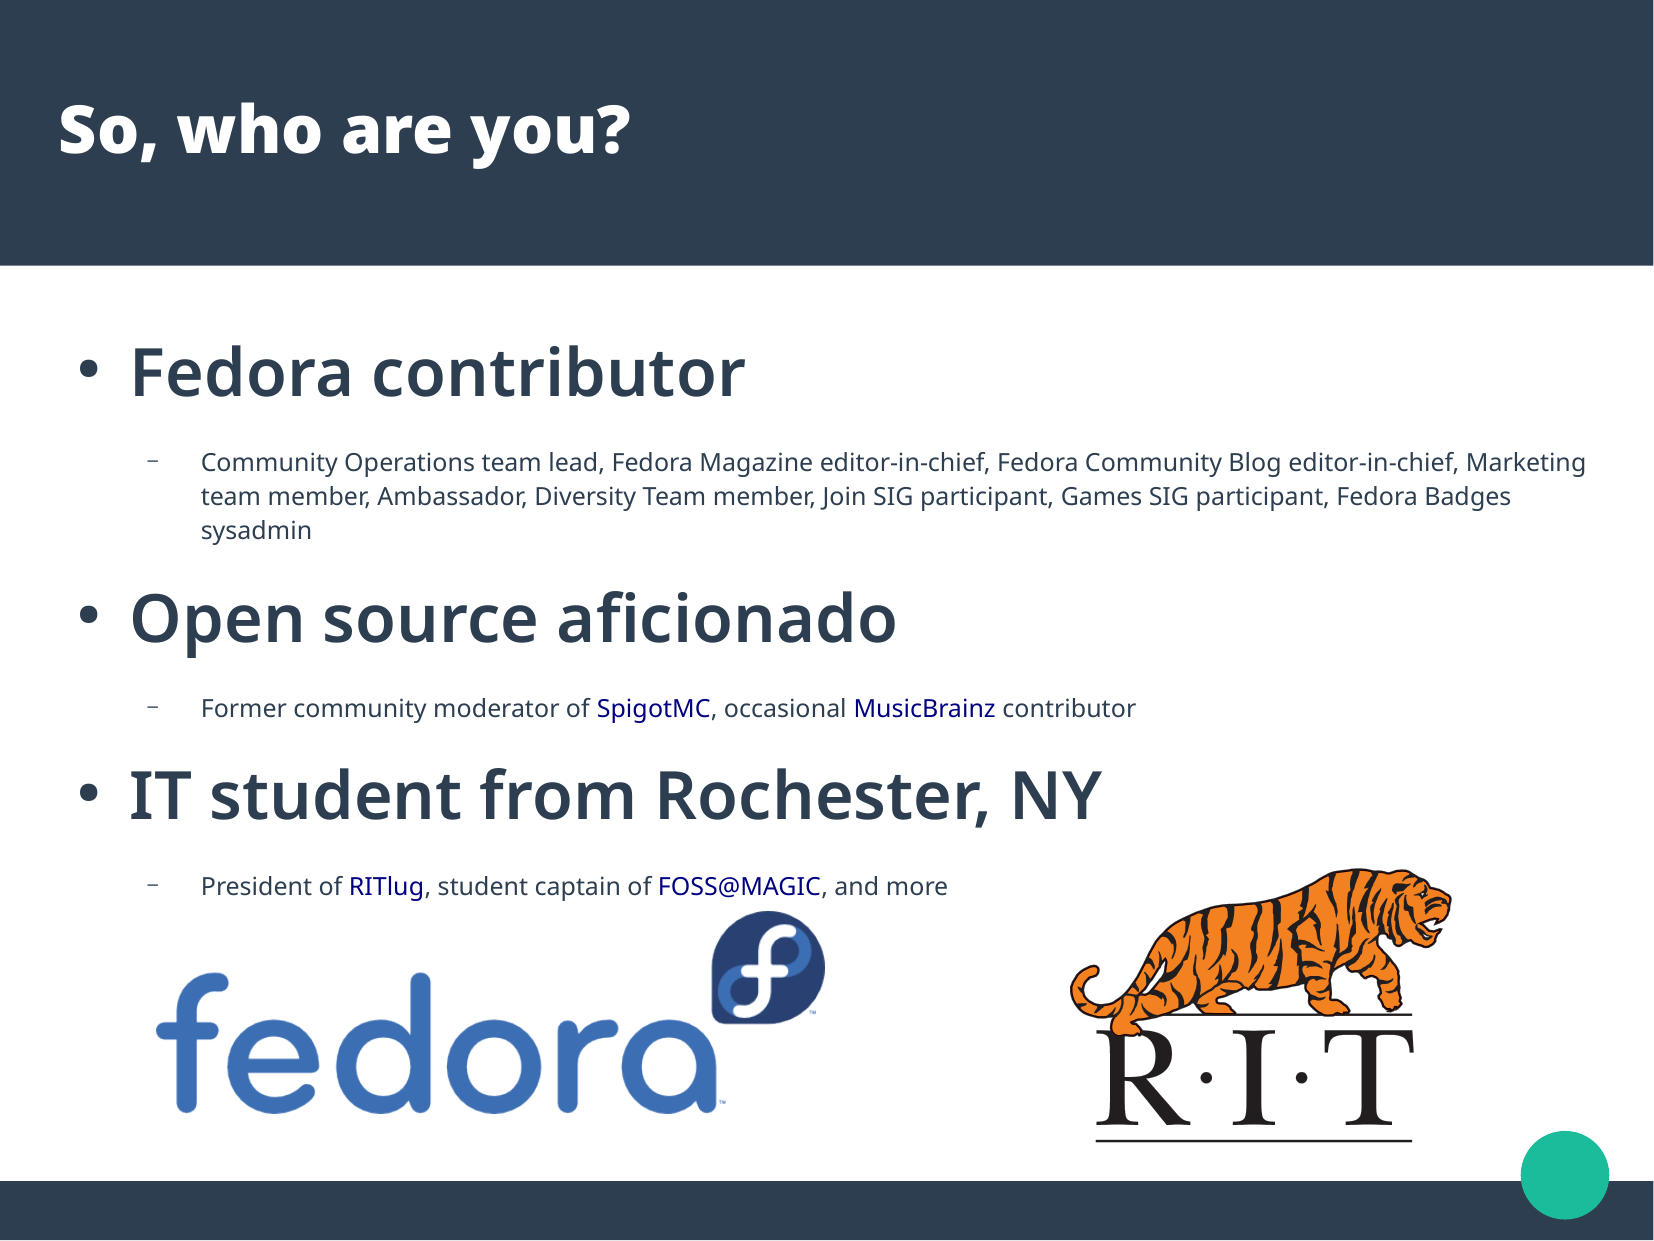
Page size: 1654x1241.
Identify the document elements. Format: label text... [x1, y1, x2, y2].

title So, who are you? [59, 49, 1595, 207]
list Fedora contributor Community Operations team lead, Fedora Magazine editor-in-chief, Fedora Community Blog editor-in-chief, Marketing team member, Ambassador, Diversity Team member, Join SIG participant, Games SIG participant, Fedora Badges sysadmin Open source aficionado Former community moderator of SpigotMC, occasional MusicBrainz contributor IT student from Rochester, NY President of RITlug, student captain of FOSS@MAGIC, and more [59, 324, 1595, 1152]
picture [156, 911, 825, 1115]
picture [1070, 868, 1452, 1143]
